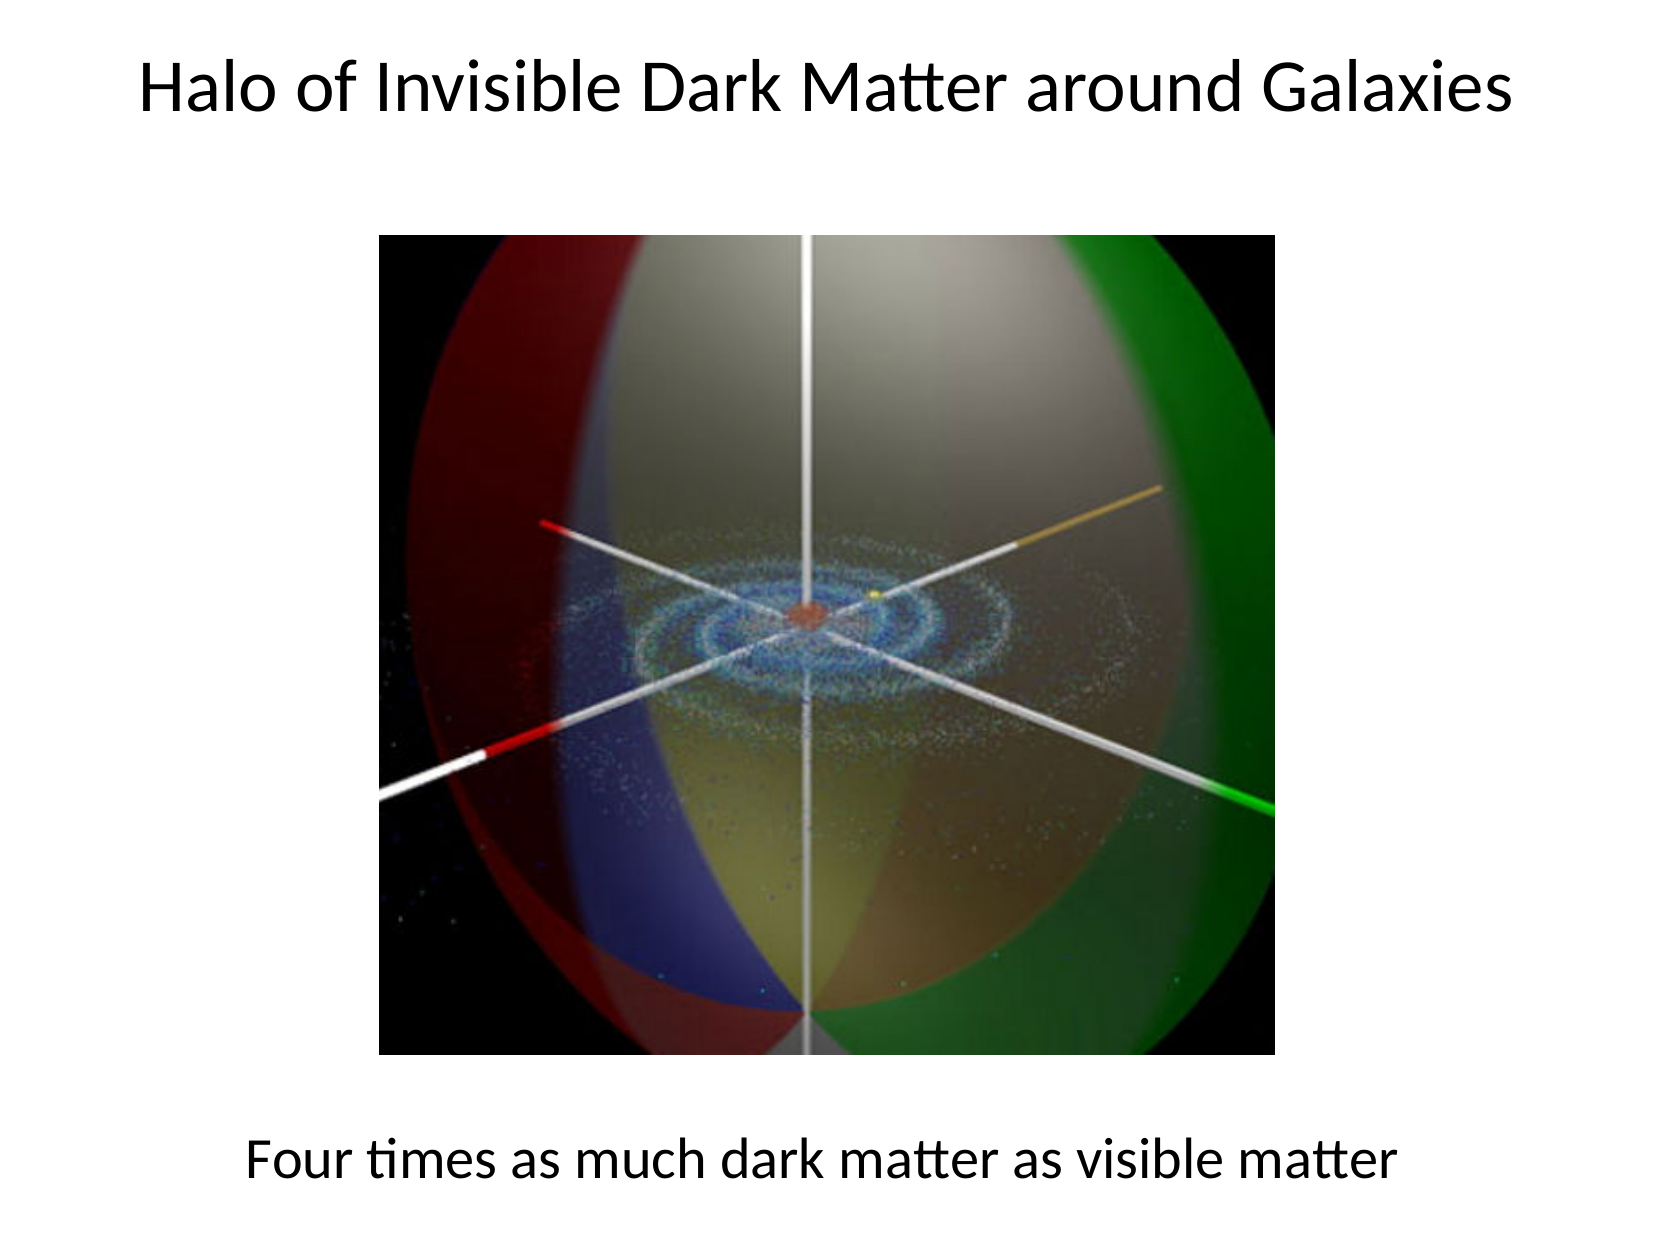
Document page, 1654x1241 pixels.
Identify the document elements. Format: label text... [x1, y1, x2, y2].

picture [82, 235, 1571, 1055]
title Halo of Invisible Dark Matter around Galaxies [0, 29, 1654, 169]
text_box Four times as much dark matter as visible matter [230, 1112, 1415, 1198]
